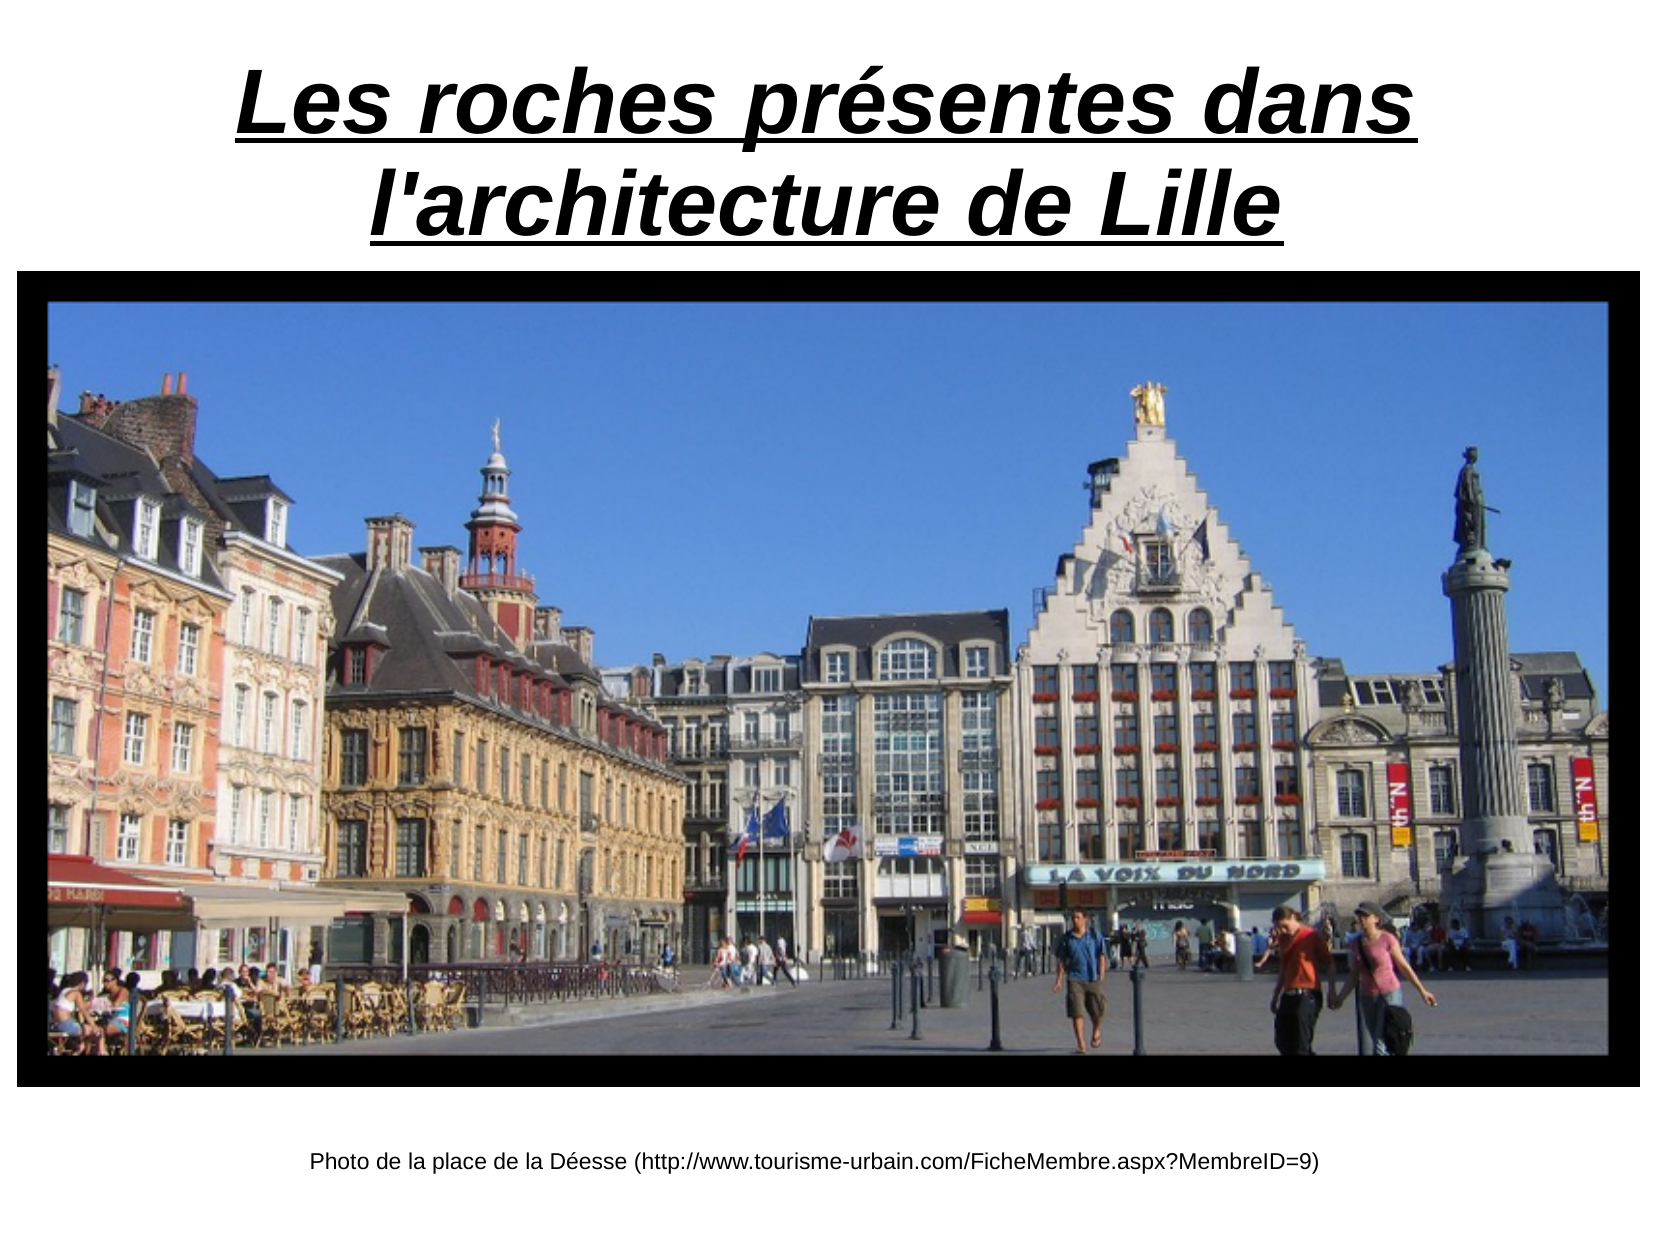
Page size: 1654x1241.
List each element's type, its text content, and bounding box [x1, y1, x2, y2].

title Les roches présentes dans l'architecture de Lille [82, 49, 1571, 257]
subtitle Photo de la place de la Déesse (http://www.tourisme-urbain.com/FicheMembre.aspx?MembreID=9) [70, 1087, 1560, 1222]
picture [17, 271, 1640, 1087]
